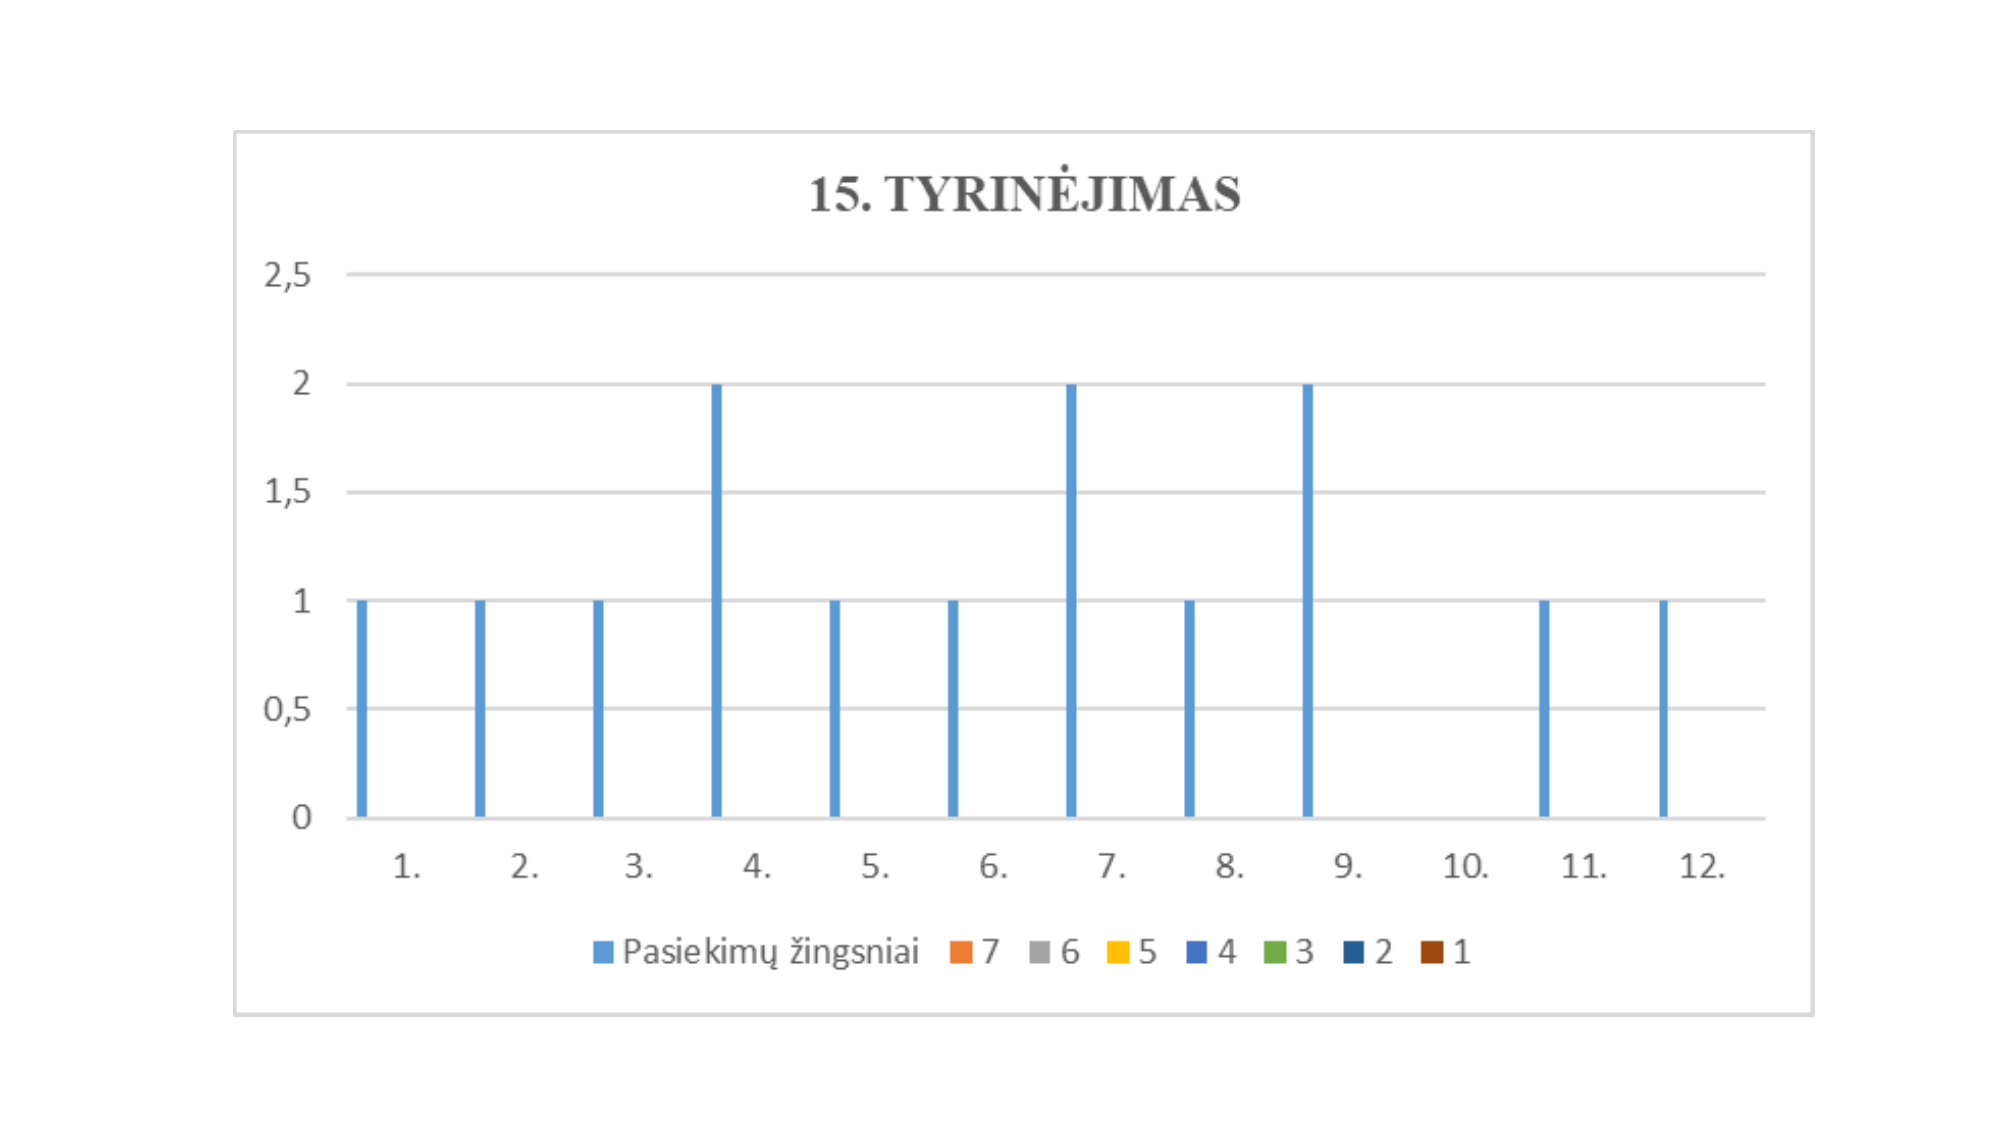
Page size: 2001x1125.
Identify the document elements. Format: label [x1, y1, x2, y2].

picture [233, 130, 1815, 1017]
